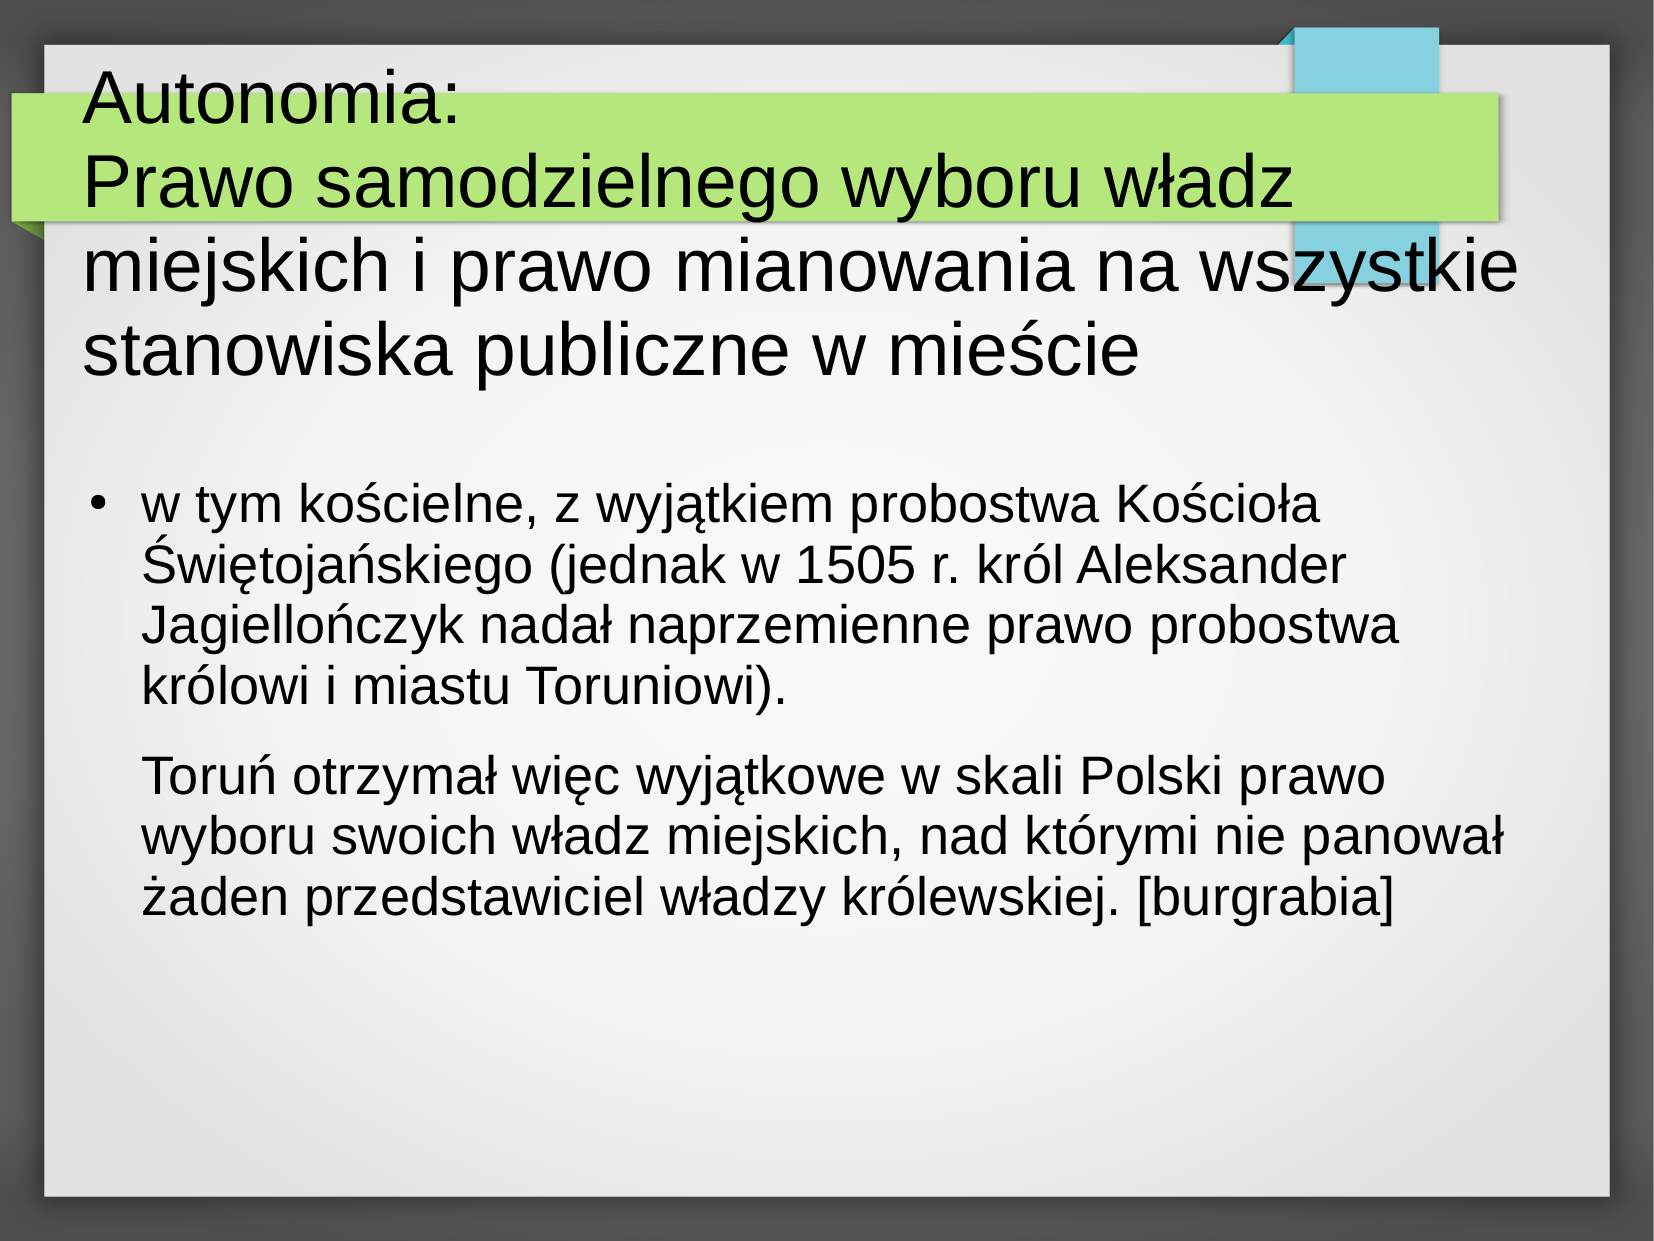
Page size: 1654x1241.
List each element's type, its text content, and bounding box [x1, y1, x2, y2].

title Autonomia: Prawo samodzielnego wyboru władz miejskich i prawo mianowania na wszystkie stanowiska publiczne w mieście [82, 55, 1571, 392]
list w tym kościelne, z wyjątkiem probostwa Kościoła Świętojańskiego (jednak w 1505 r. król Aleksander Jagiellończyk nadał naprzemienne prawo probostwa królowi i miastu Toruniowi). Toruń otrzymał więc wyjątkowe w skali Polski prawo wyboru swoich władz miejskich, nad którymi nie panował żaden przedstawiciel władzy królewskiej. [burgrabia] [70, 473, 1560, 1193]
picture [0, 0, 1654, 1241]
